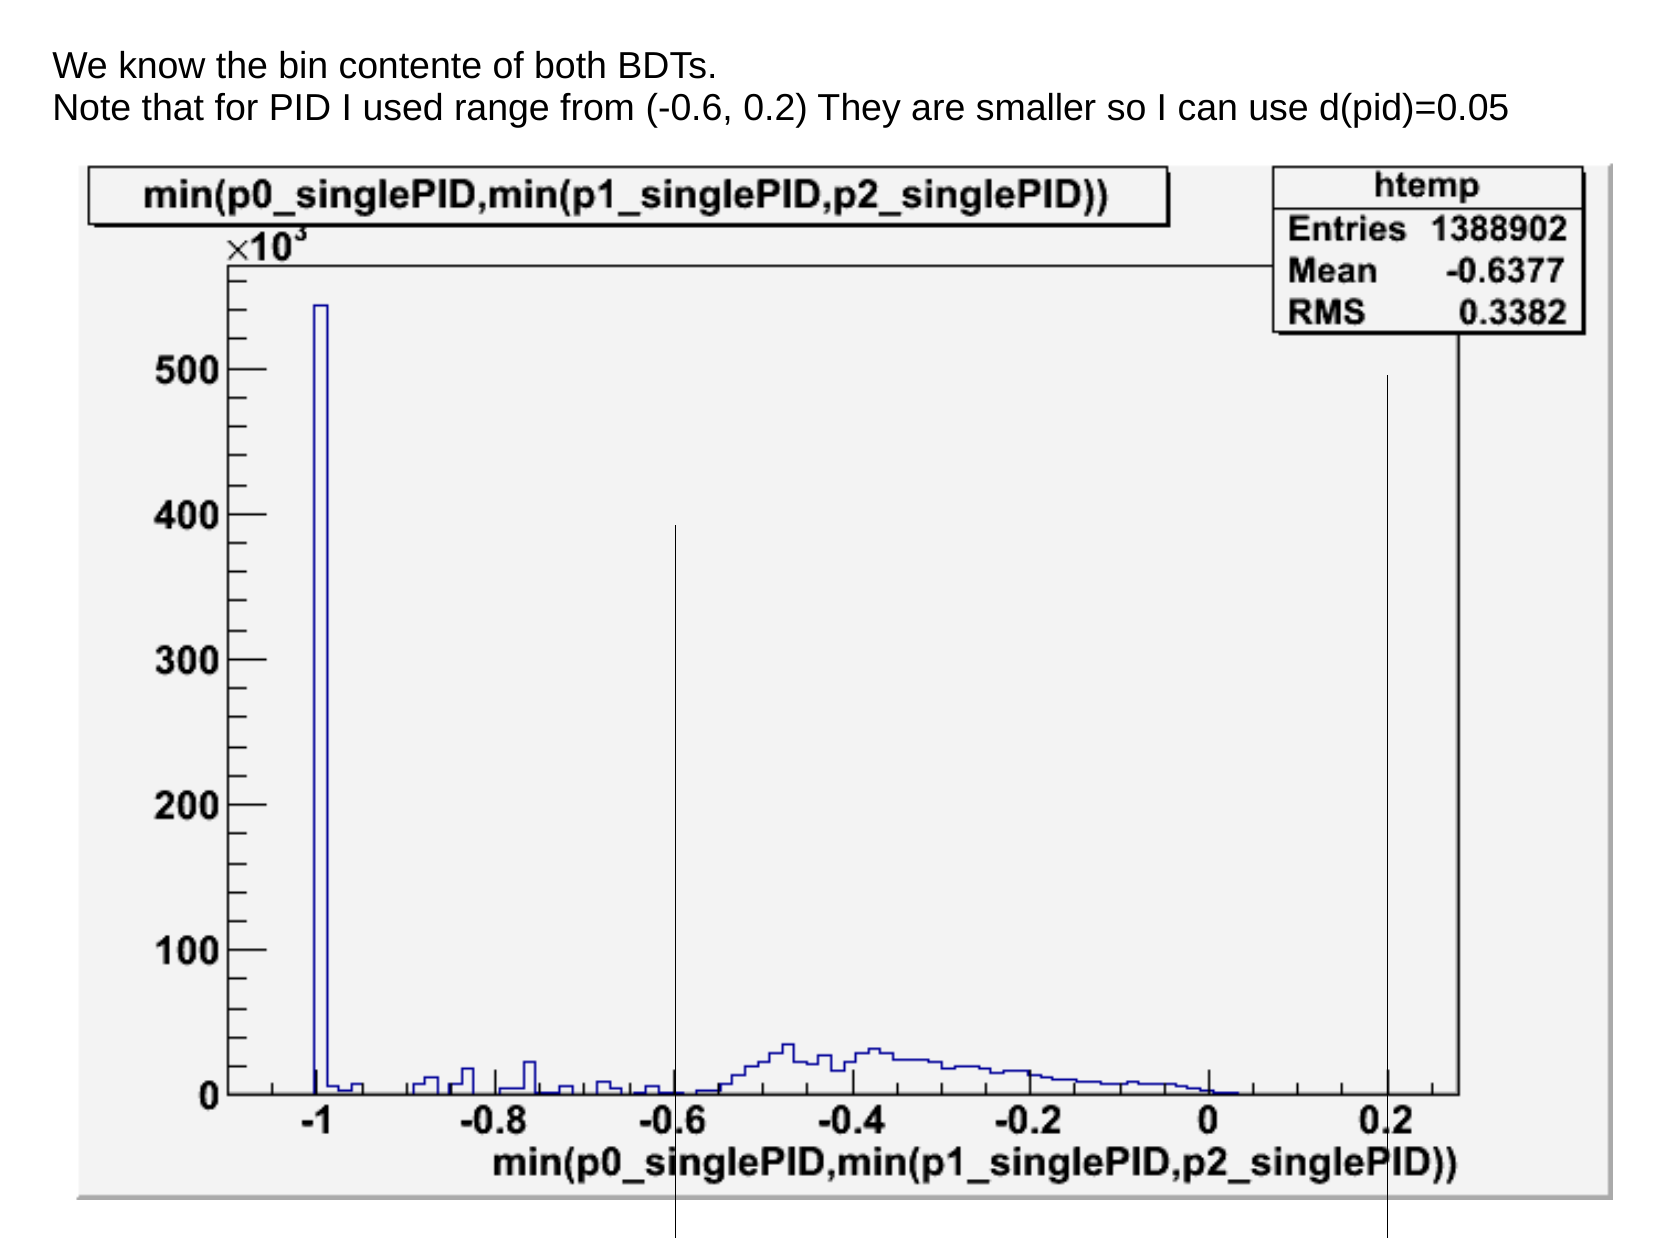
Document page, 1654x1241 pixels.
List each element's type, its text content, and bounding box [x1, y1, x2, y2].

picture [75, 162, 1613, 1201]
text_box We know the bin contente of both BDTs. Note that for PID I used range from (-0.6, 0.2) They are smaller so I can use d(pid)=0.05 [37, 37, 1576, 137]
